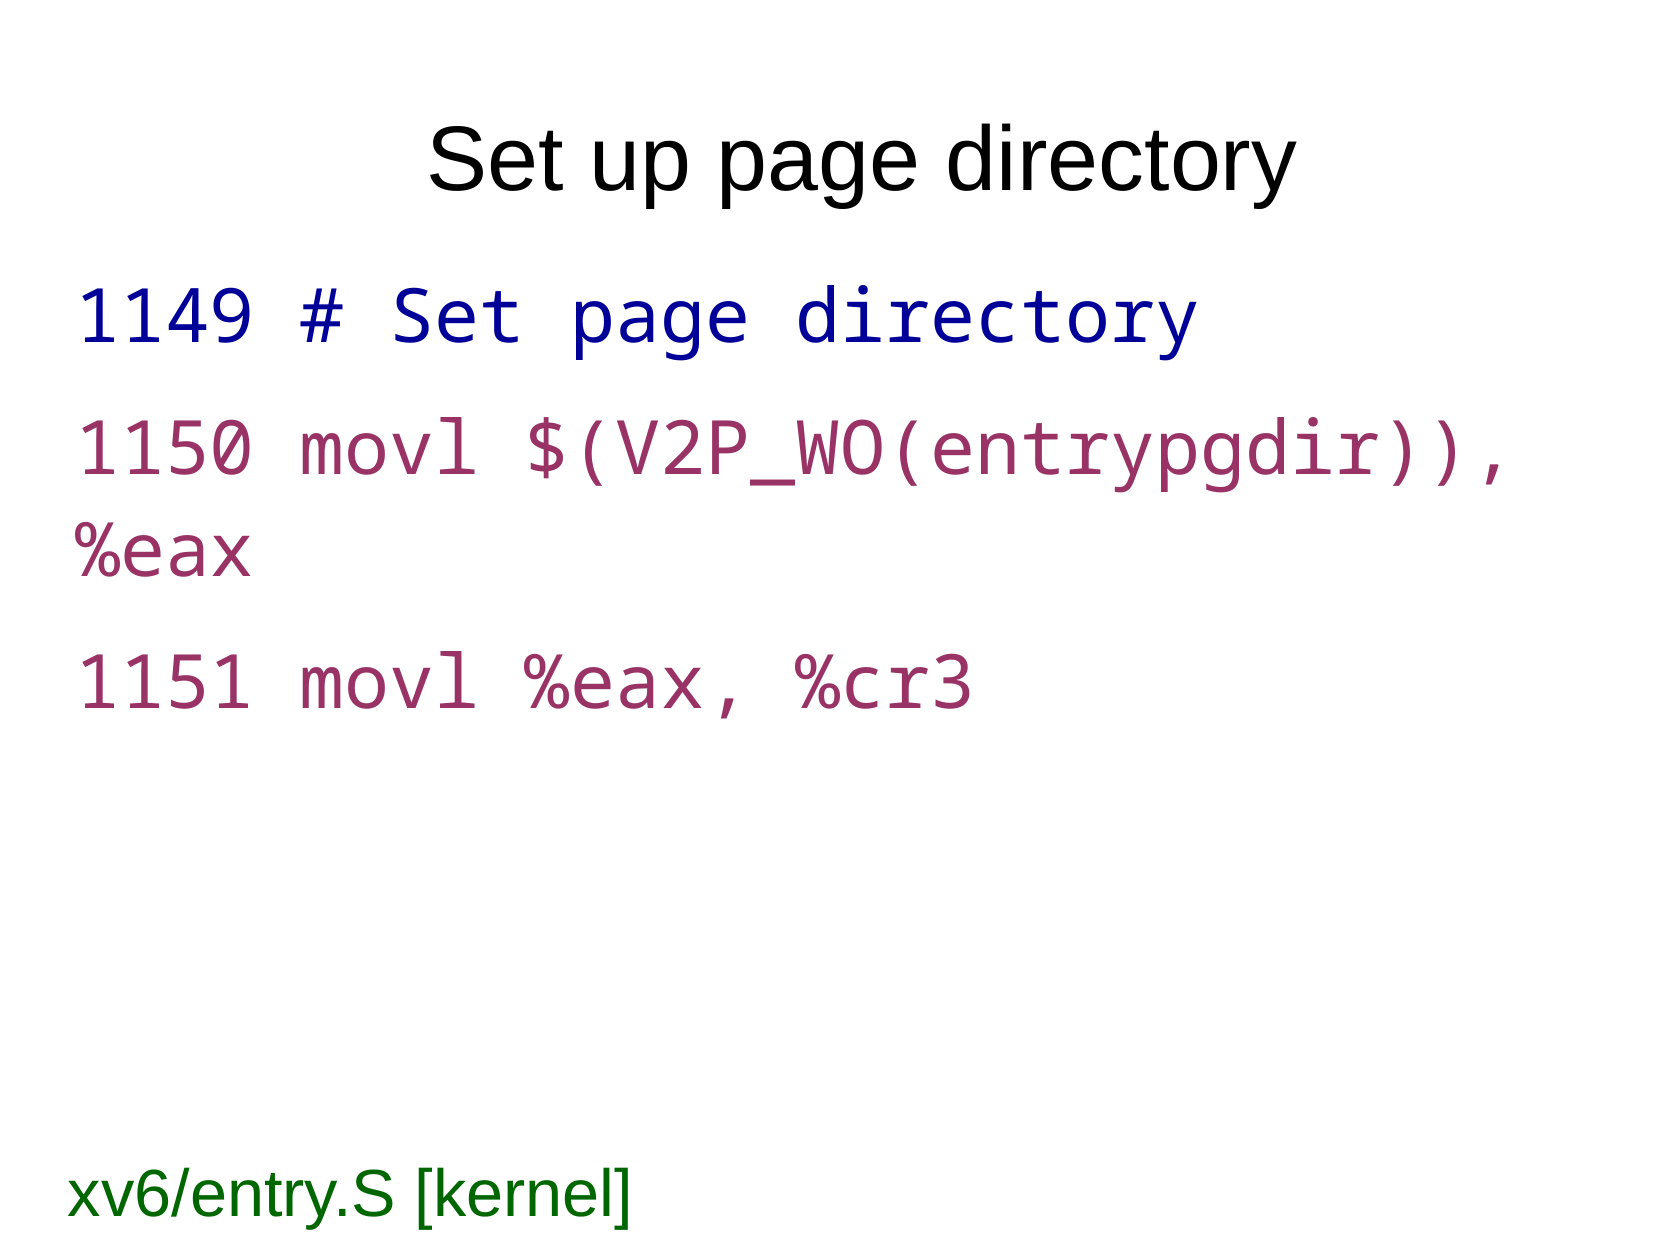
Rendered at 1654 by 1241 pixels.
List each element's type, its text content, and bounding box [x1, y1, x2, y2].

list 1149 # Set page directory 1150 movl $(V2P_WO(entrypgdir)), %eax 1151 movl %eax, %cr3 [75, 262, 1564, 1088]
text_box xv6/entry.S [kernel] [53, 1148, 676, 1238]
title Set up page directory [300, 55, 1426, 263]
